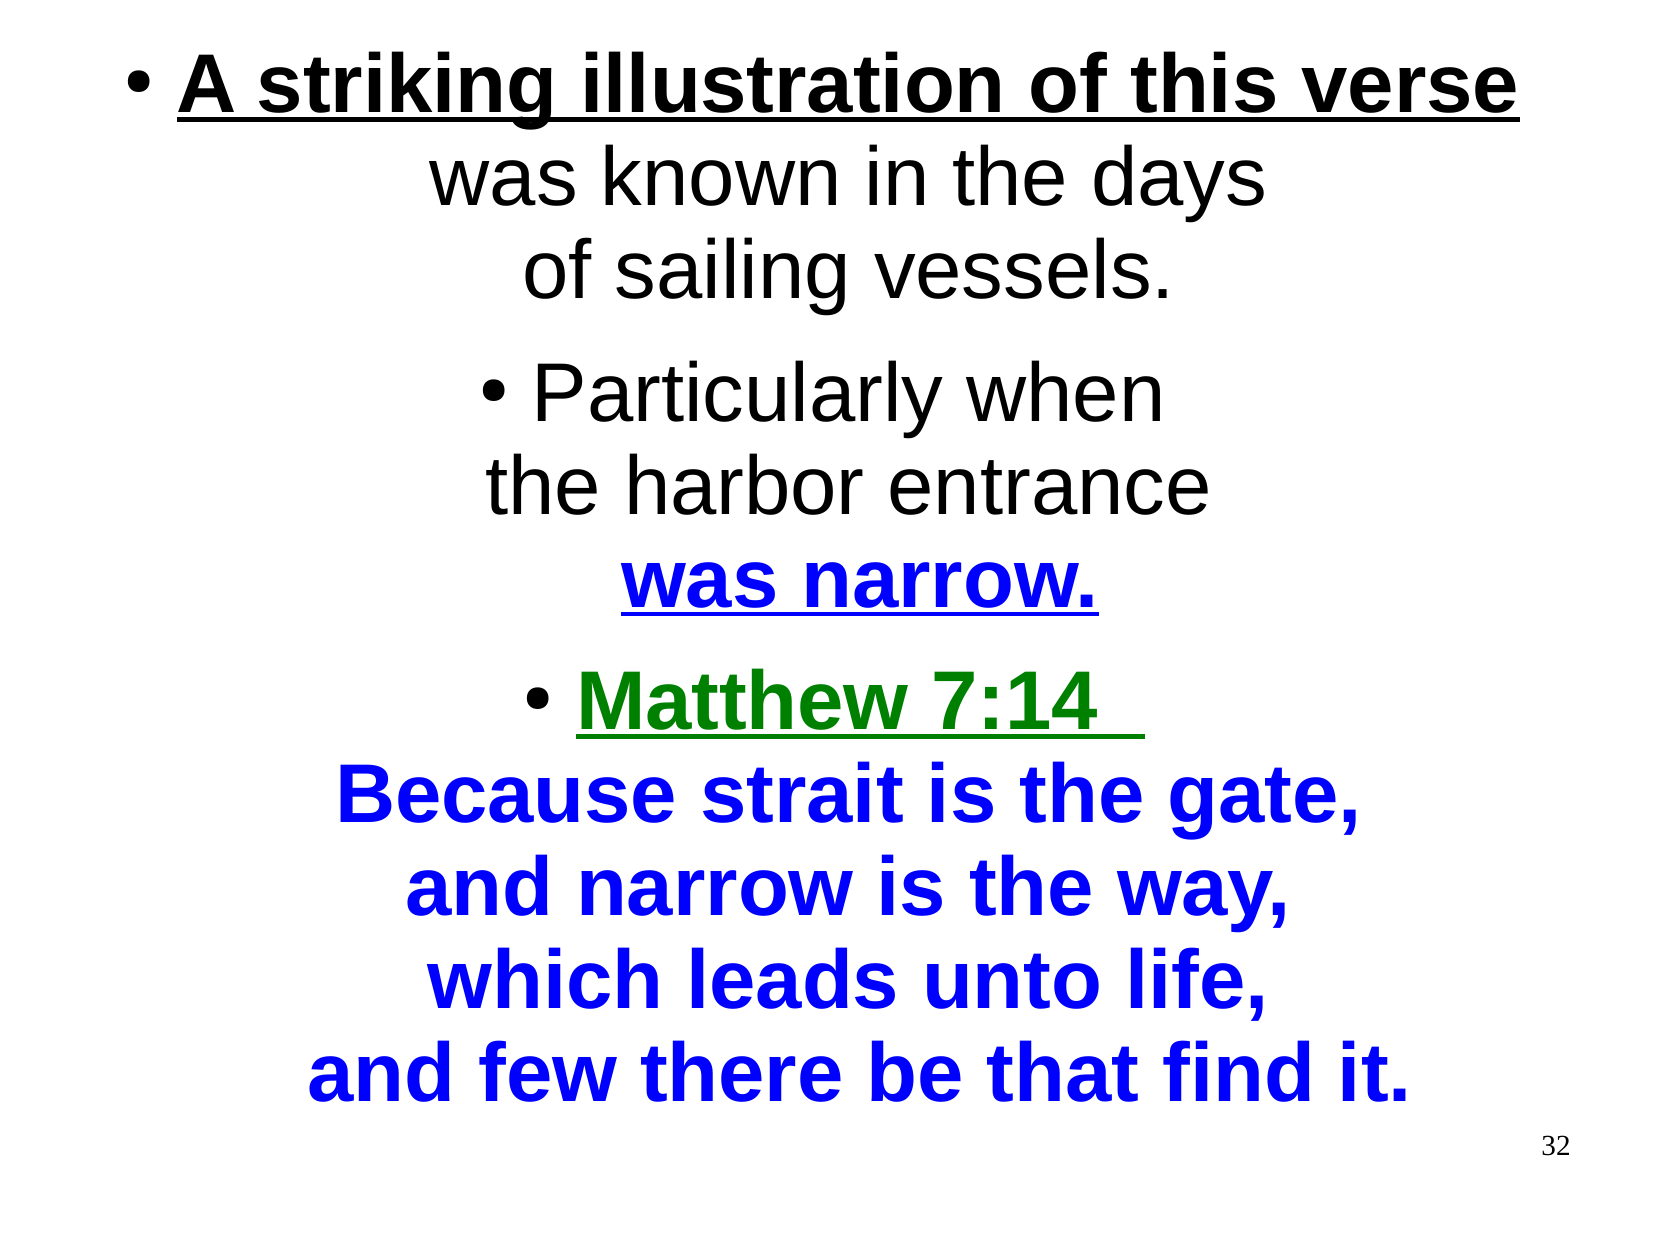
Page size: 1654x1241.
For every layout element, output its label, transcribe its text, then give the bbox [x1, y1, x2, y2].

list A striking illustration of this verse was known in the days of sailing vessels. Particularly when the harbor entrance was narrow. Matthew 7:14 Because strait is the gate, and narrow is the way, which leads unto life, and few there be that find it. [37, 37, 1613, 1238]
